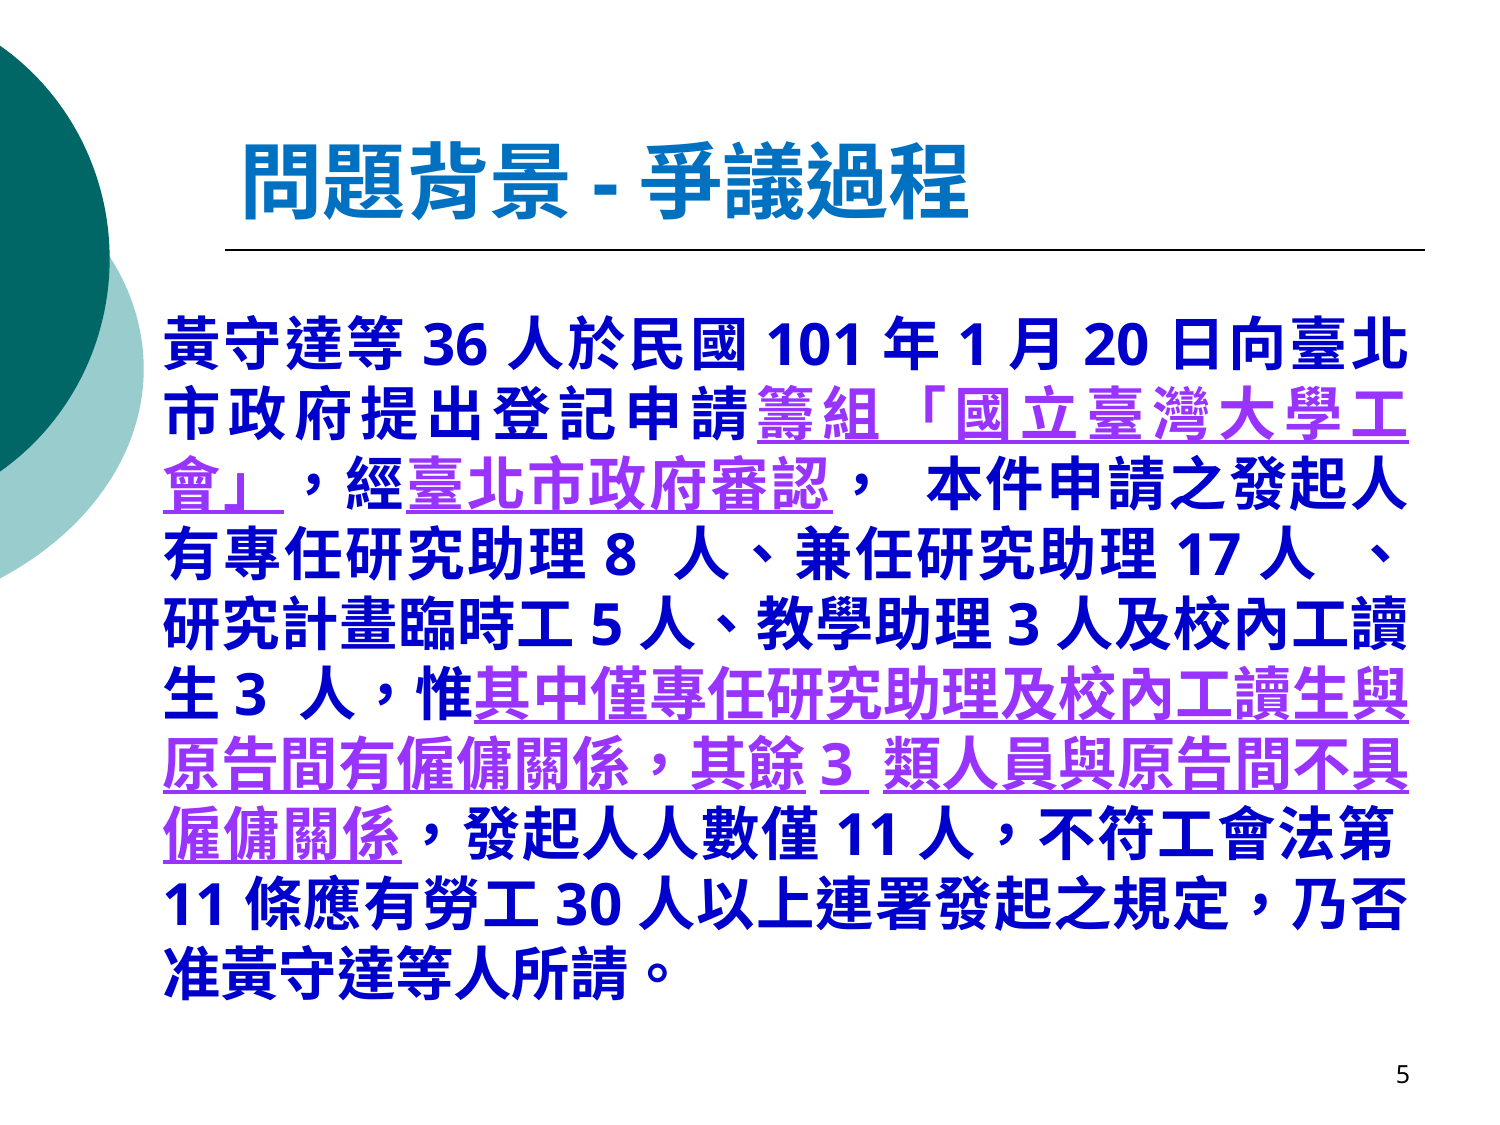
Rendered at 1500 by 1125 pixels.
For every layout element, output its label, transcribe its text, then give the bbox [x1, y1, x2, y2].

slide_number <number> [1074, 1025, 1425, 1100]
list 黃守達等36人於民國101年1月20日向臺北市政府提出登記申請籌組「國立臺灣大學工會」，經臺北市政府審認， 本件申請之發起人有專任研究助理8 人、兼任研究助理17人 、研究計畫臨時工5人、教學助理3人及校內工讀生3 人，惟其中僅專任研究助理及校內工讀生與原告間有僱傭關係，其餘3 類人員與原告間不具僱傭關係，發起人人數僅11人，不符工會法第11條應有勞工30人以上連署發起之規定，乃否准黃守達等人所請。 [147, 299, 1425, 975]
title 問題背景-爭議過程 [224, 49, 1425, 237]
